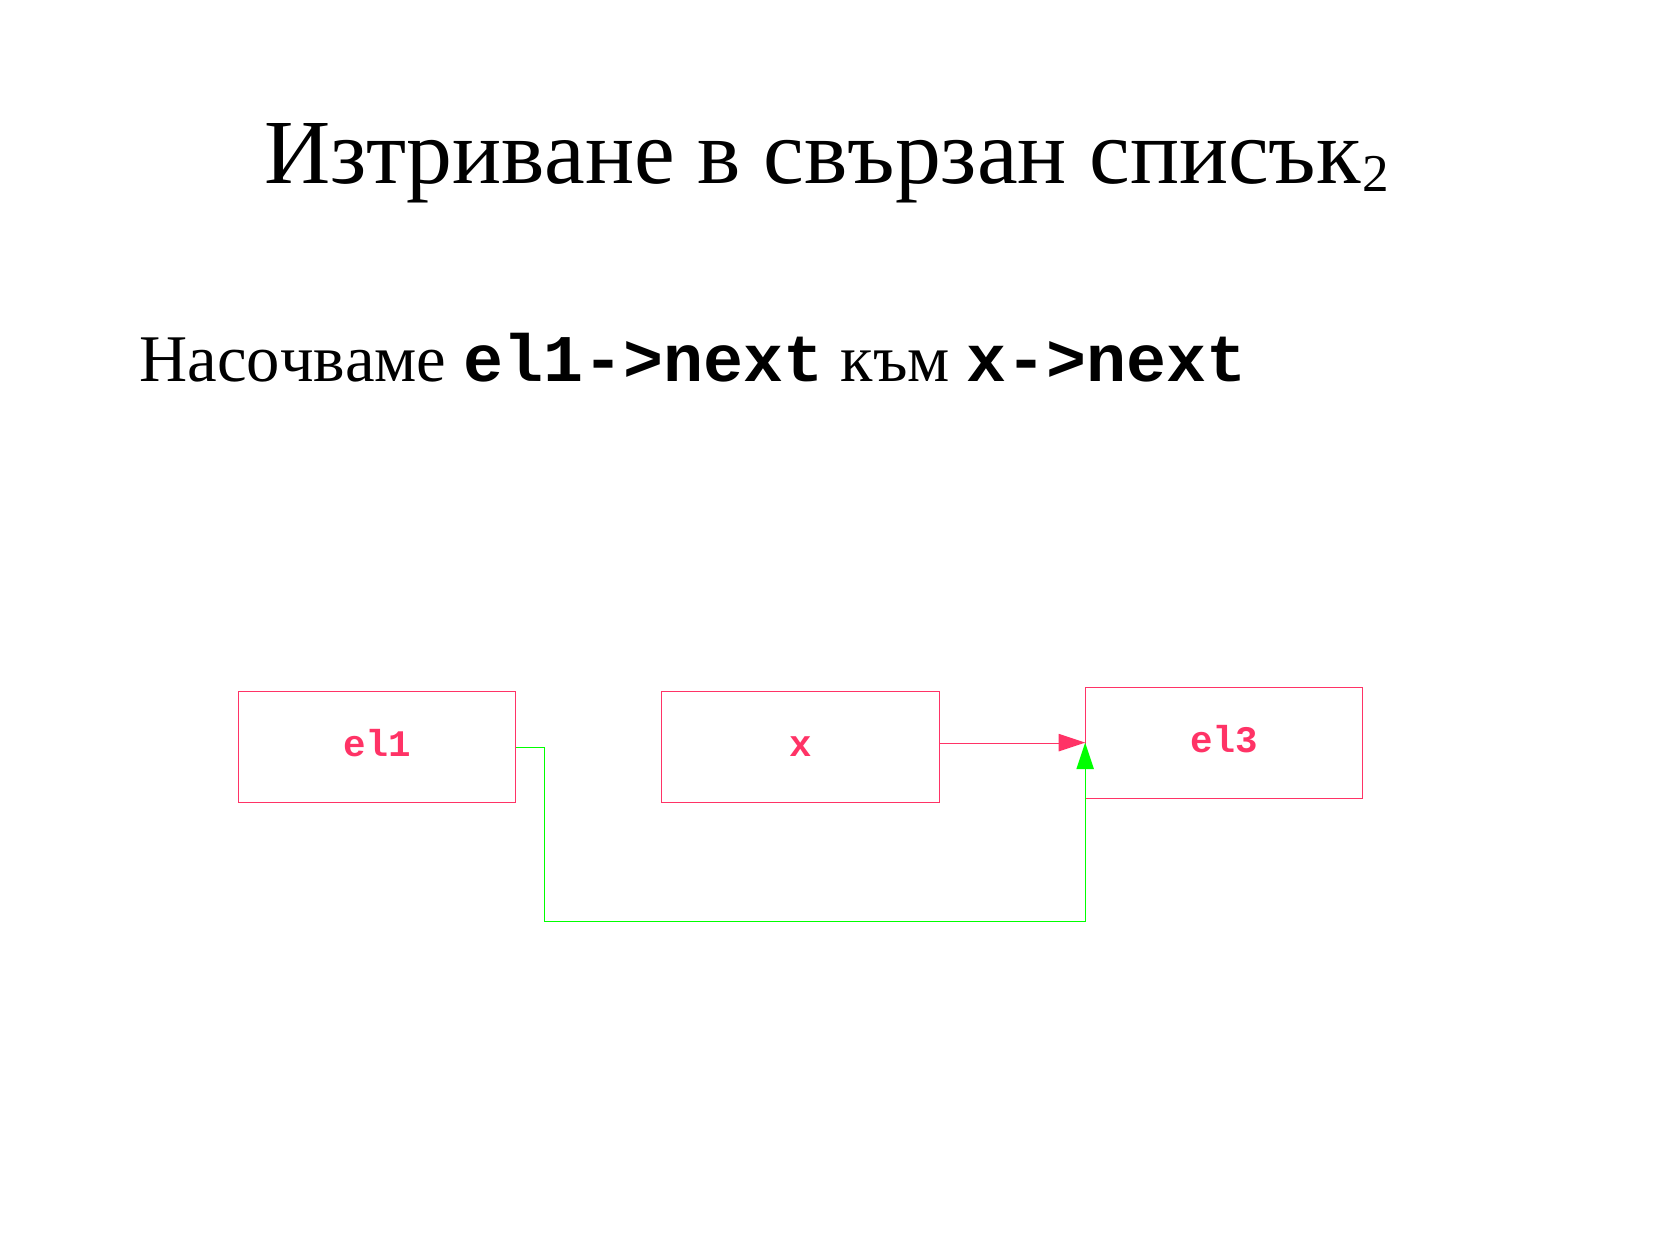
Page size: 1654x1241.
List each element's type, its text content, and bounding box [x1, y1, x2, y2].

list Насочваме el1->next към x->next [121, 322, 1561, 1133]
title Изтриване в свързан списък2 [82, 49, 1571, 257]
text_box el3 [1085, 687, 1363, 799]
text_box x [661, 691, 940, 803]
text_box el1 [238, 691, 516, 803]
